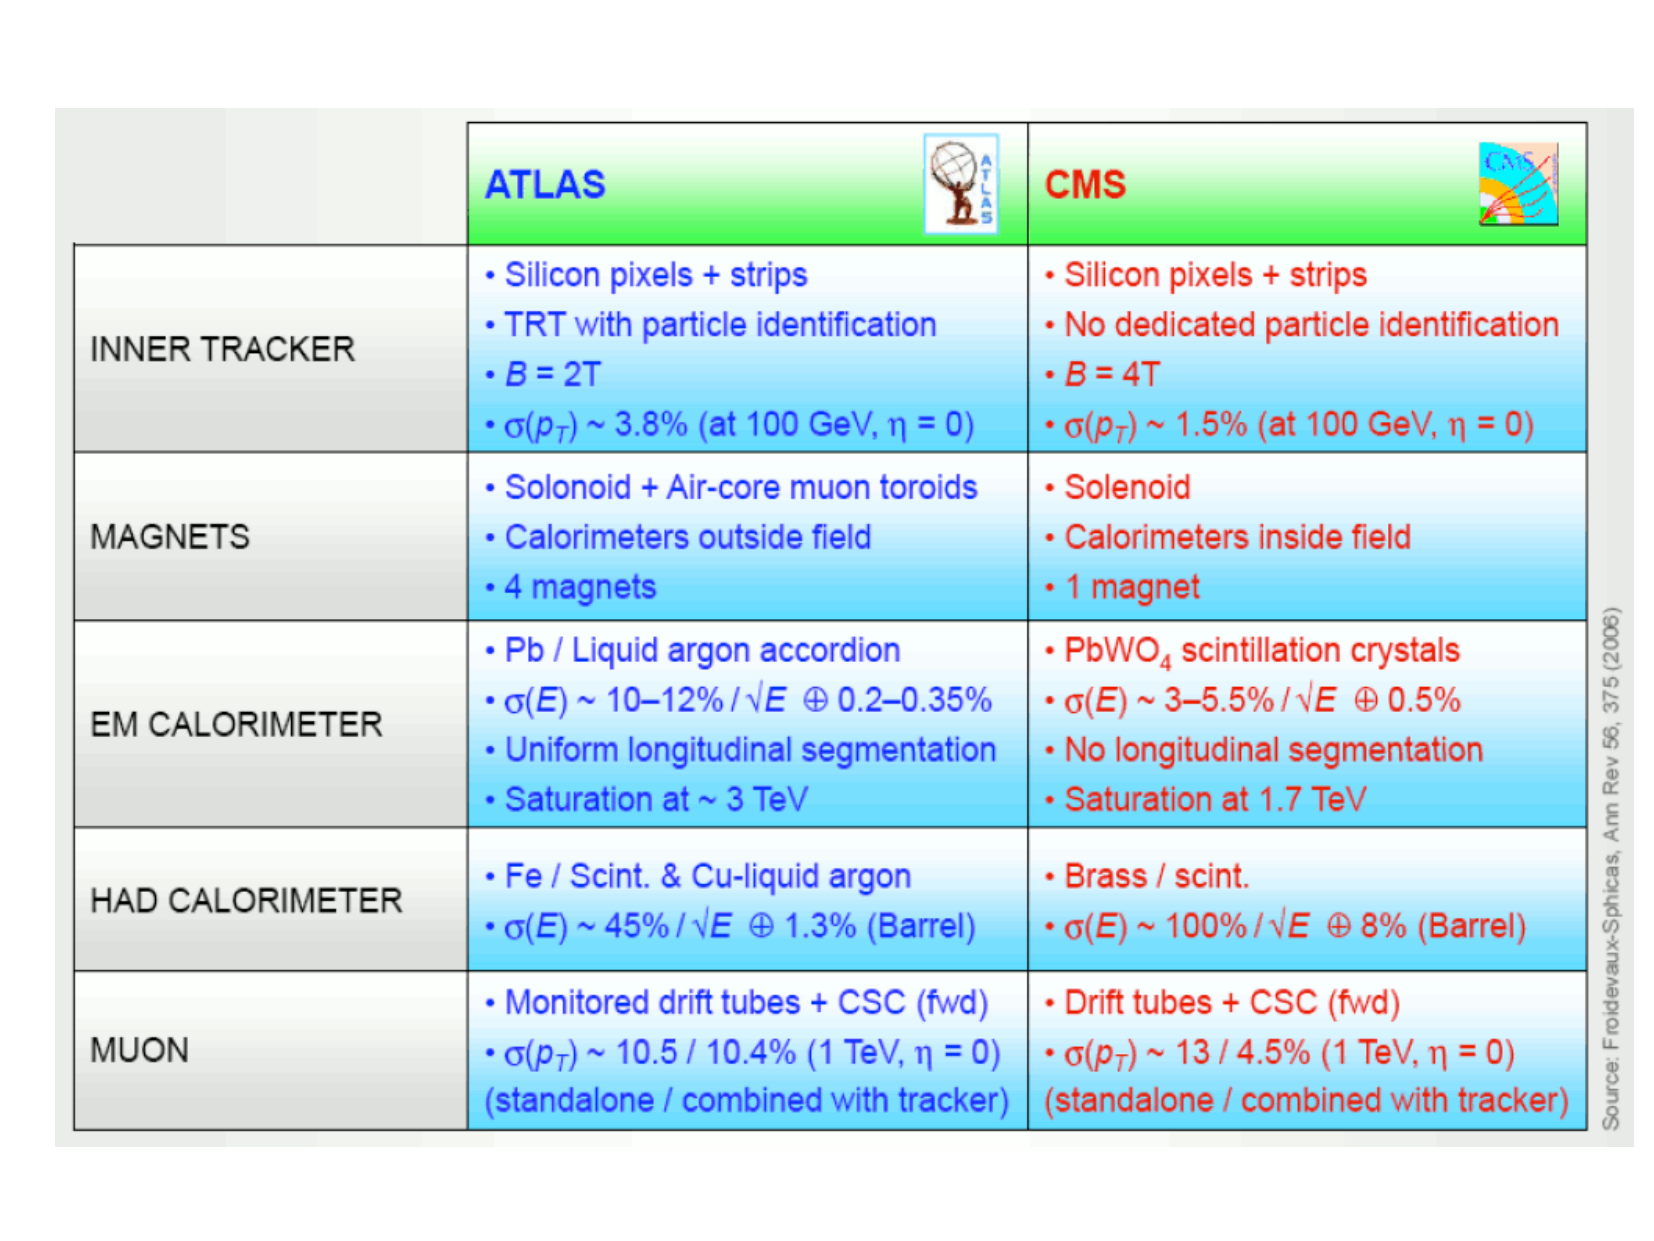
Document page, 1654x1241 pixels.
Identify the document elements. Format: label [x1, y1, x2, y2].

picture [55, 108, 1634, 1147]
